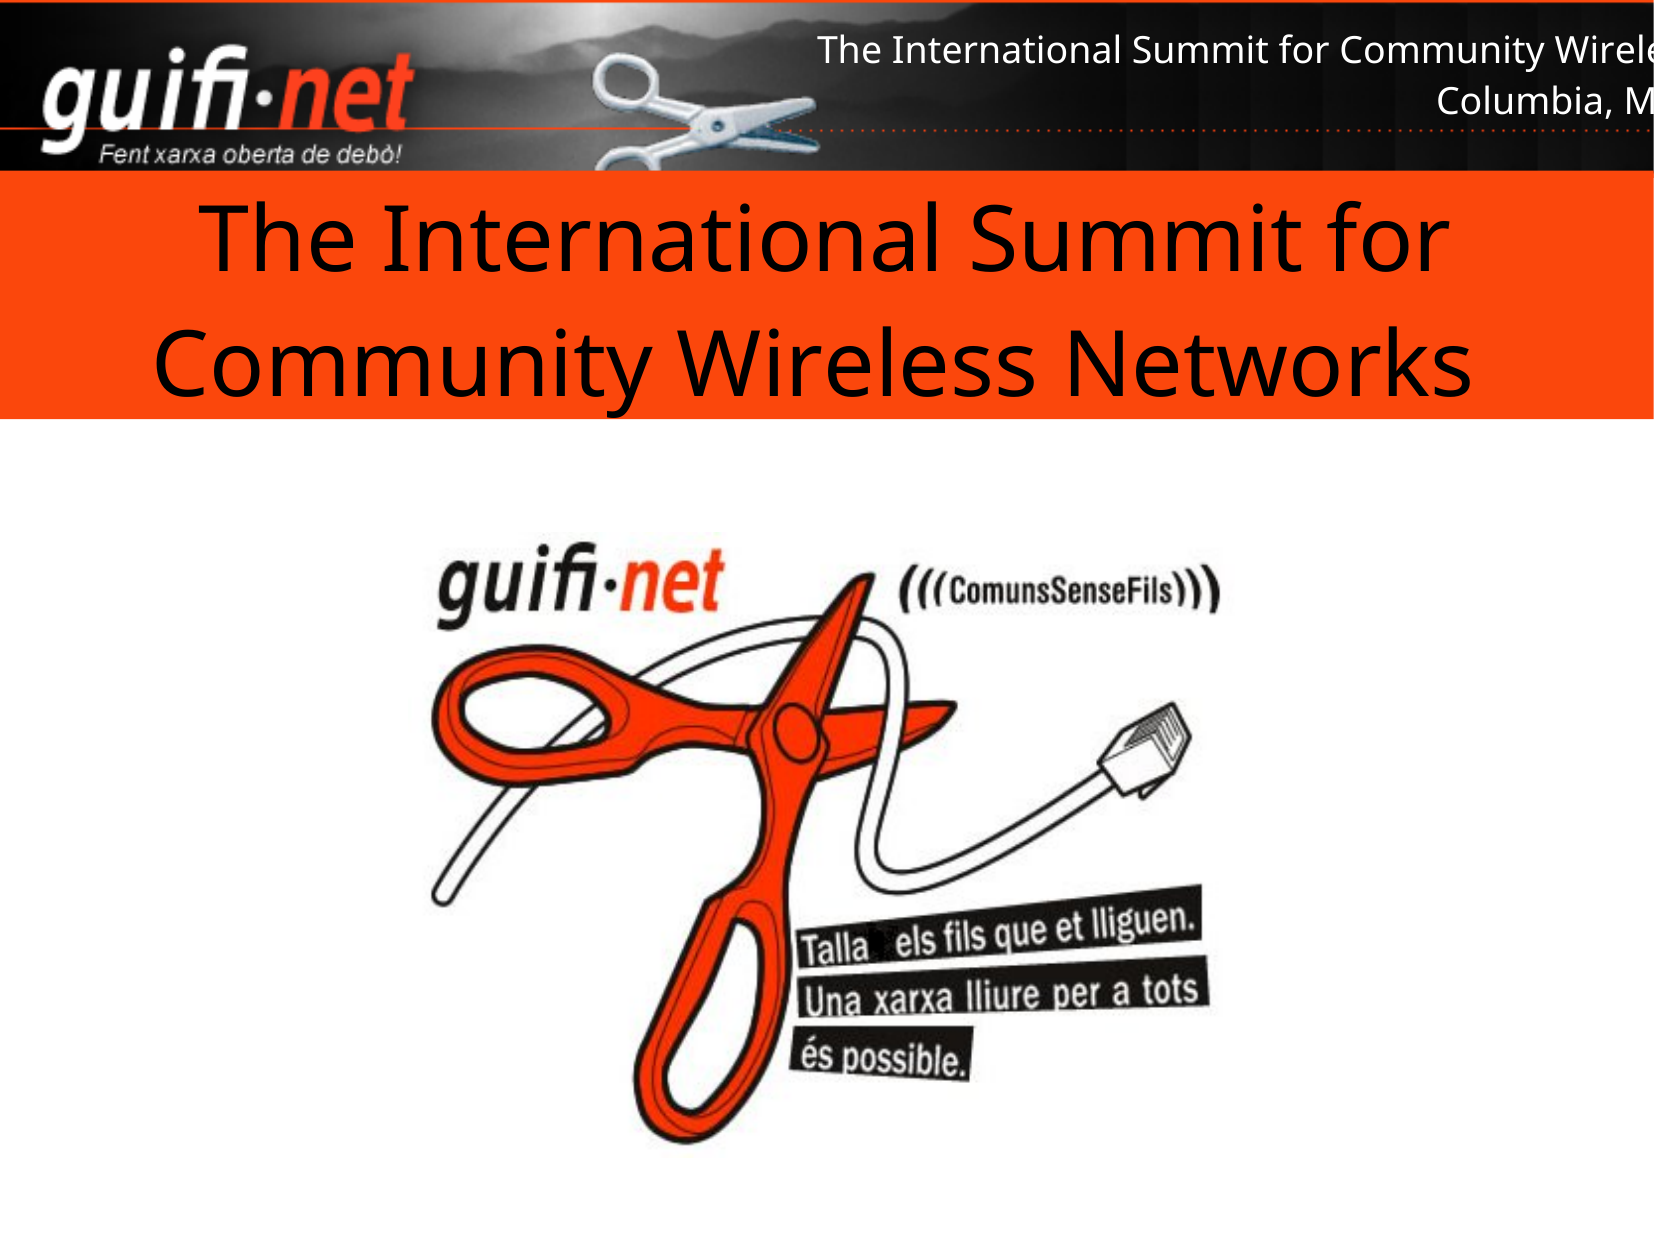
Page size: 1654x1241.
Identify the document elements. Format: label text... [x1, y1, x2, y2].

picture [0, 0, 1654, 170]
title The International Summit for Community Wireless Networks [119, 195, 1532, 403]
picture [408, 532, 1242, 1158]
